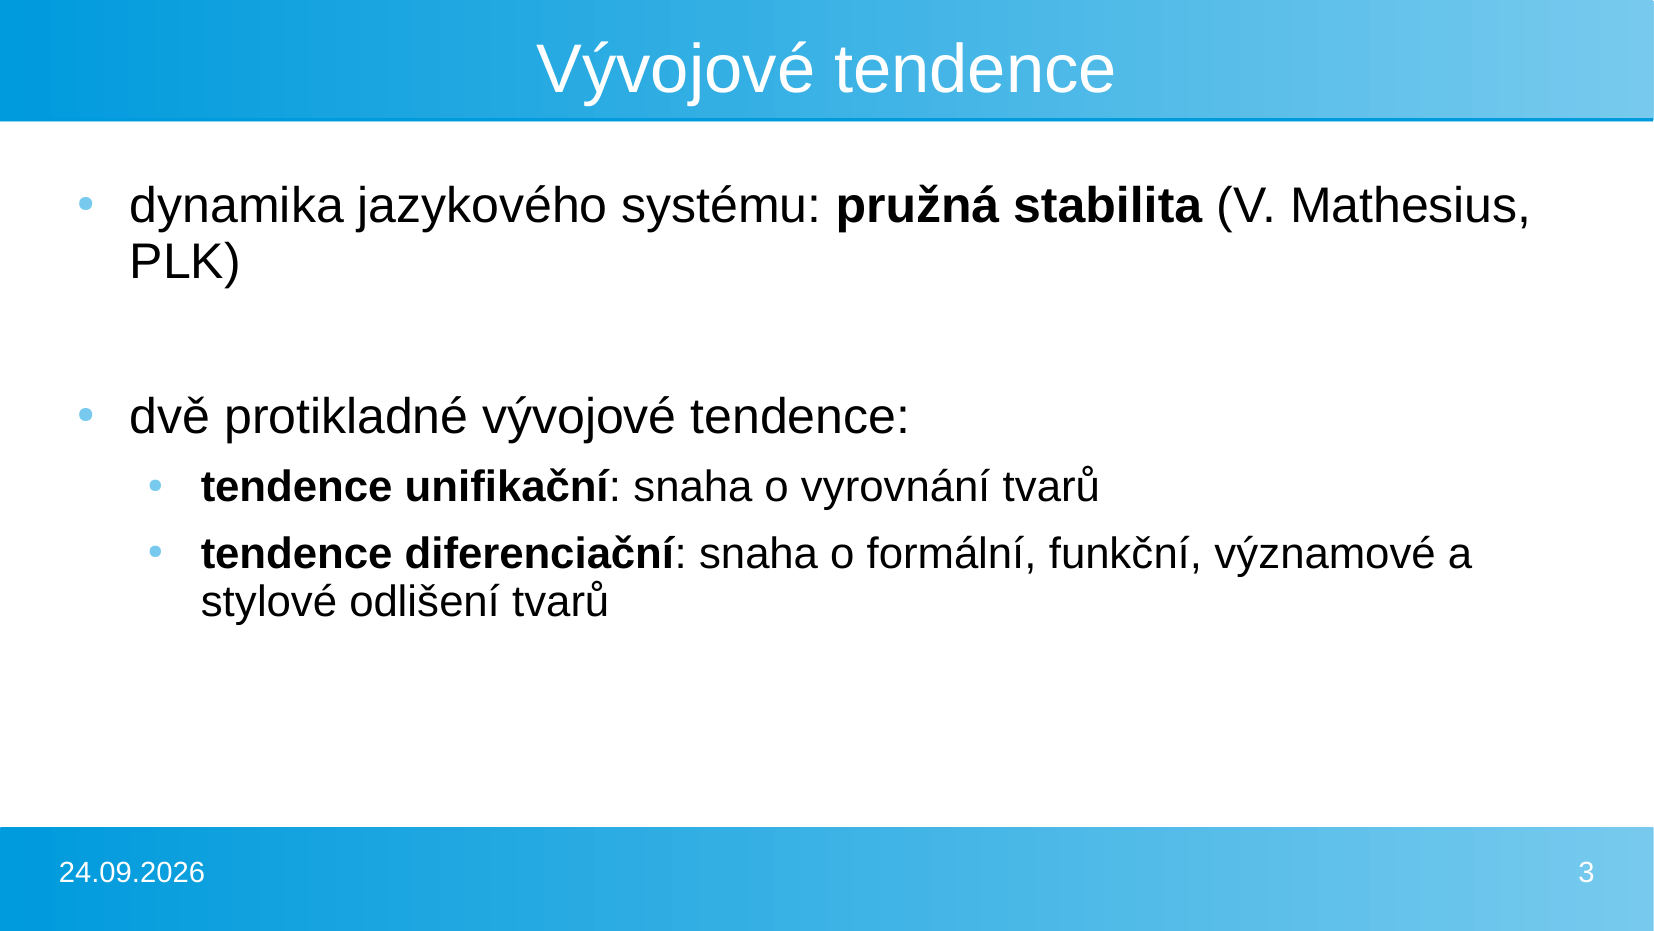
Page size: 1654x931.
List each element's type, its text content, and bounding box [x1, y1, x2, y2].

list dynamika jazykového systému: pružná stabilita (V. Mathesius, PLK) dvě protikladné vývojové tendence: tendence unifikační: snaha o vyrovnání tvarů tendence diferenciační: snaha o formální, funkční, významové a stylové odlišení tvarů [59, 177, 1595, 768]
title Vývojové tendence [59, 29, 1595, 108]
